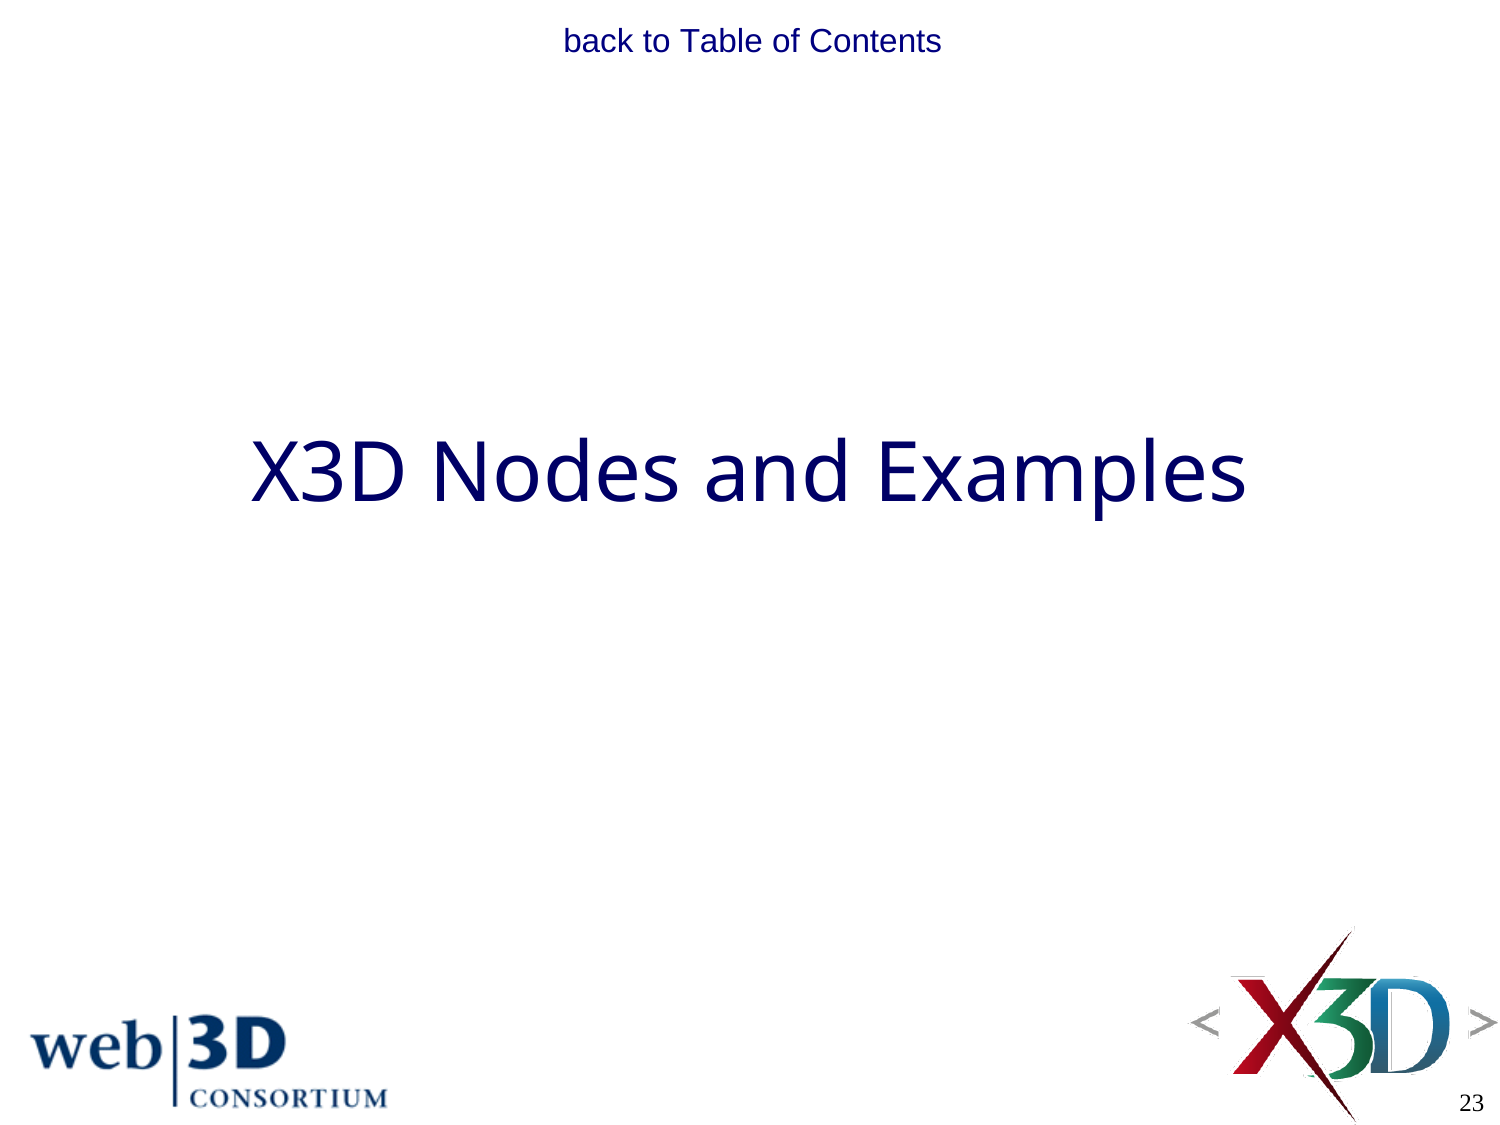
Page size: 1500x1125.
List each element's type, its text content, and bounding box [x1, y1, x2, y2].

picture [1187, 926, 1500, 1125]
title X3D Nodes and Examples [112, 374, 1388, 563]
text_box back to Table of Contents [548, 14, 958, 68]
picture [12, 998, 413, 1118]
